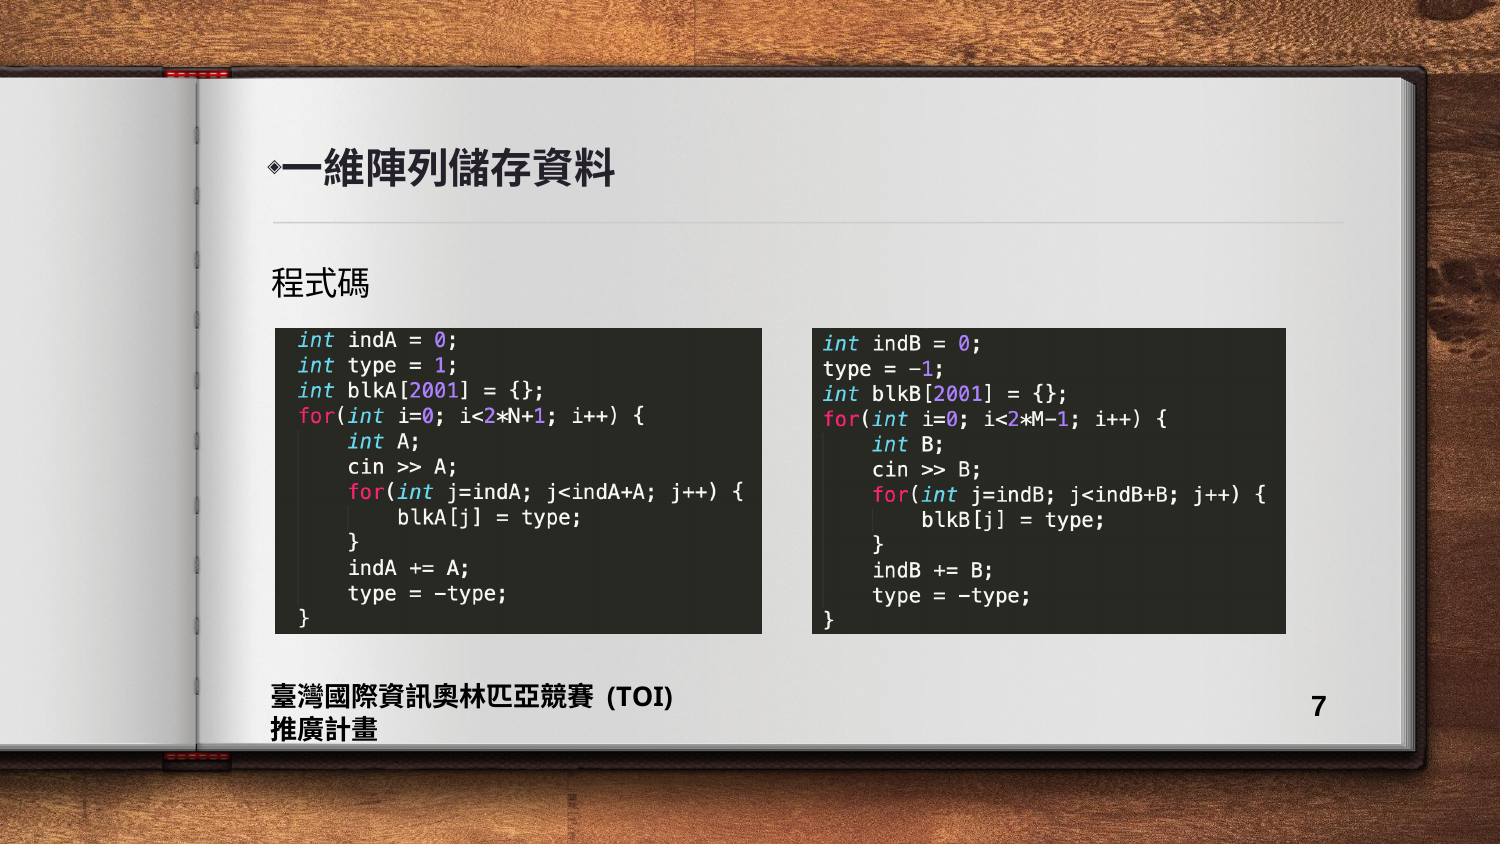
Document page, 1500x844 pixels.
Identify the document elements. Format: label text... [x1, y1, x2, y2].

picture [812, 328, 1286, 634]
text_box 程式碼 [256, 255, 1285, 362]
text_box [1295, 672, 1386, 737]
text_box 一維陣列儲存資料 [252, 126, 746, 216]
picture [275, 328, 762, 634]
